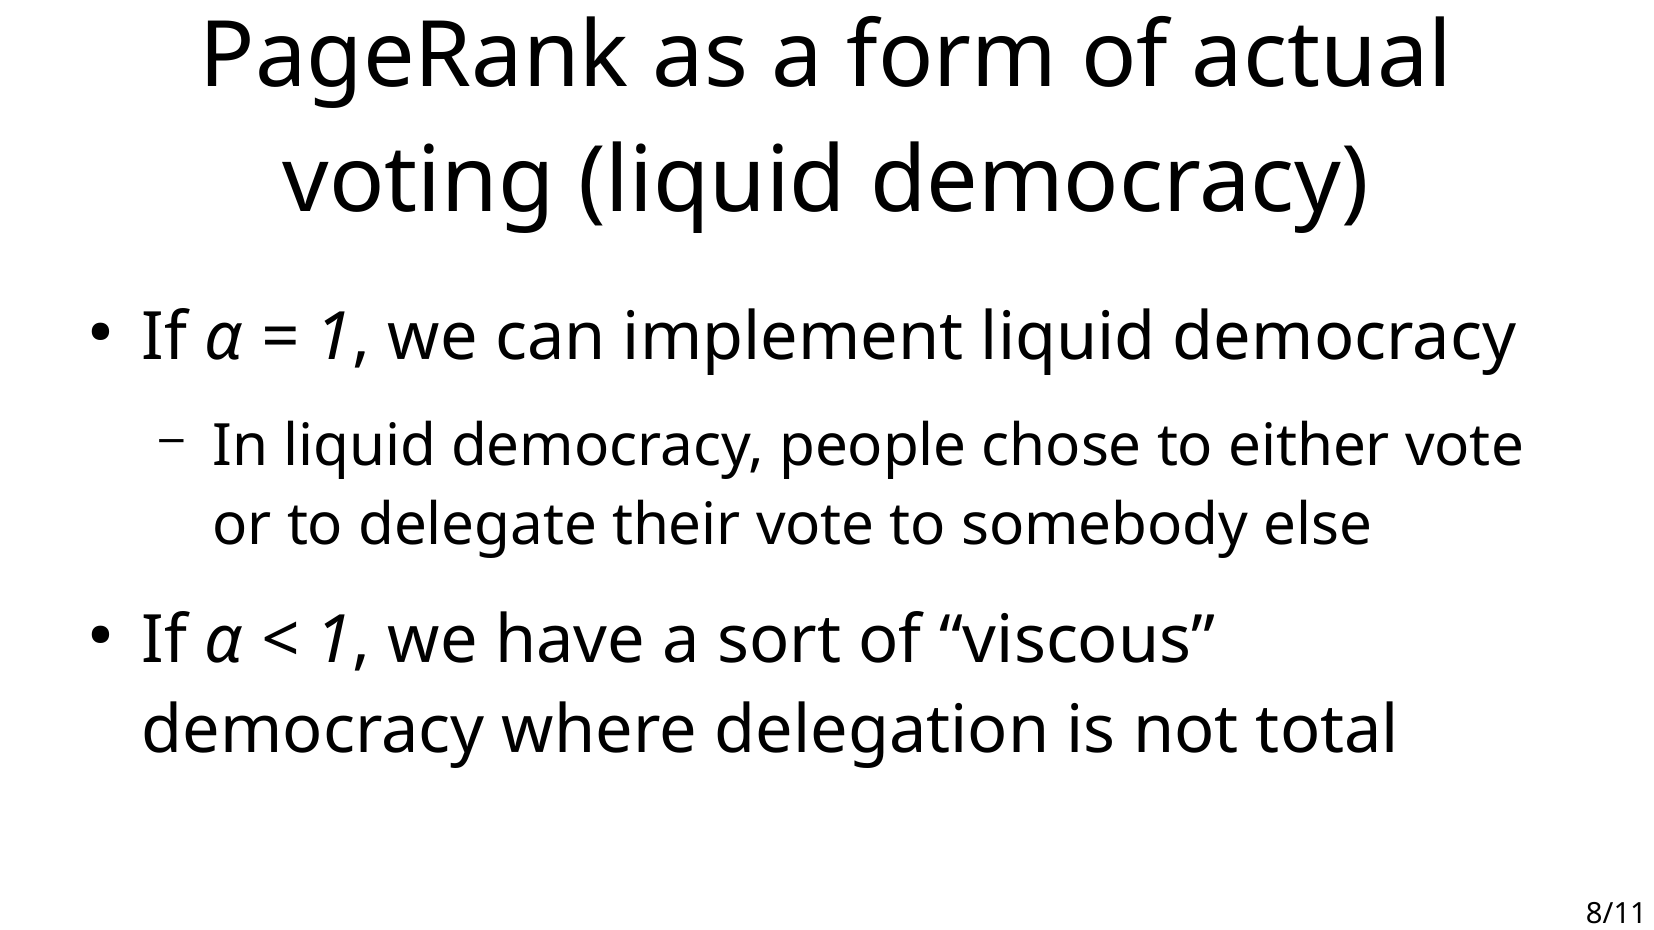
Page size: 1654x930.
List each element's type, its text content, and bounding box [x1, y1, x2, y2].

list If α = 1, we can implement liquid democracy In liquid democracy, people chose to either vote or to delegate their vote to somebody else If α < 1, we have a sort of “viscous” democracy where delegation is not total [70, 288, 1559, 828]
title PageRank as a form of actual voting (liquid democracy) [82, 0, 1571, 243]
